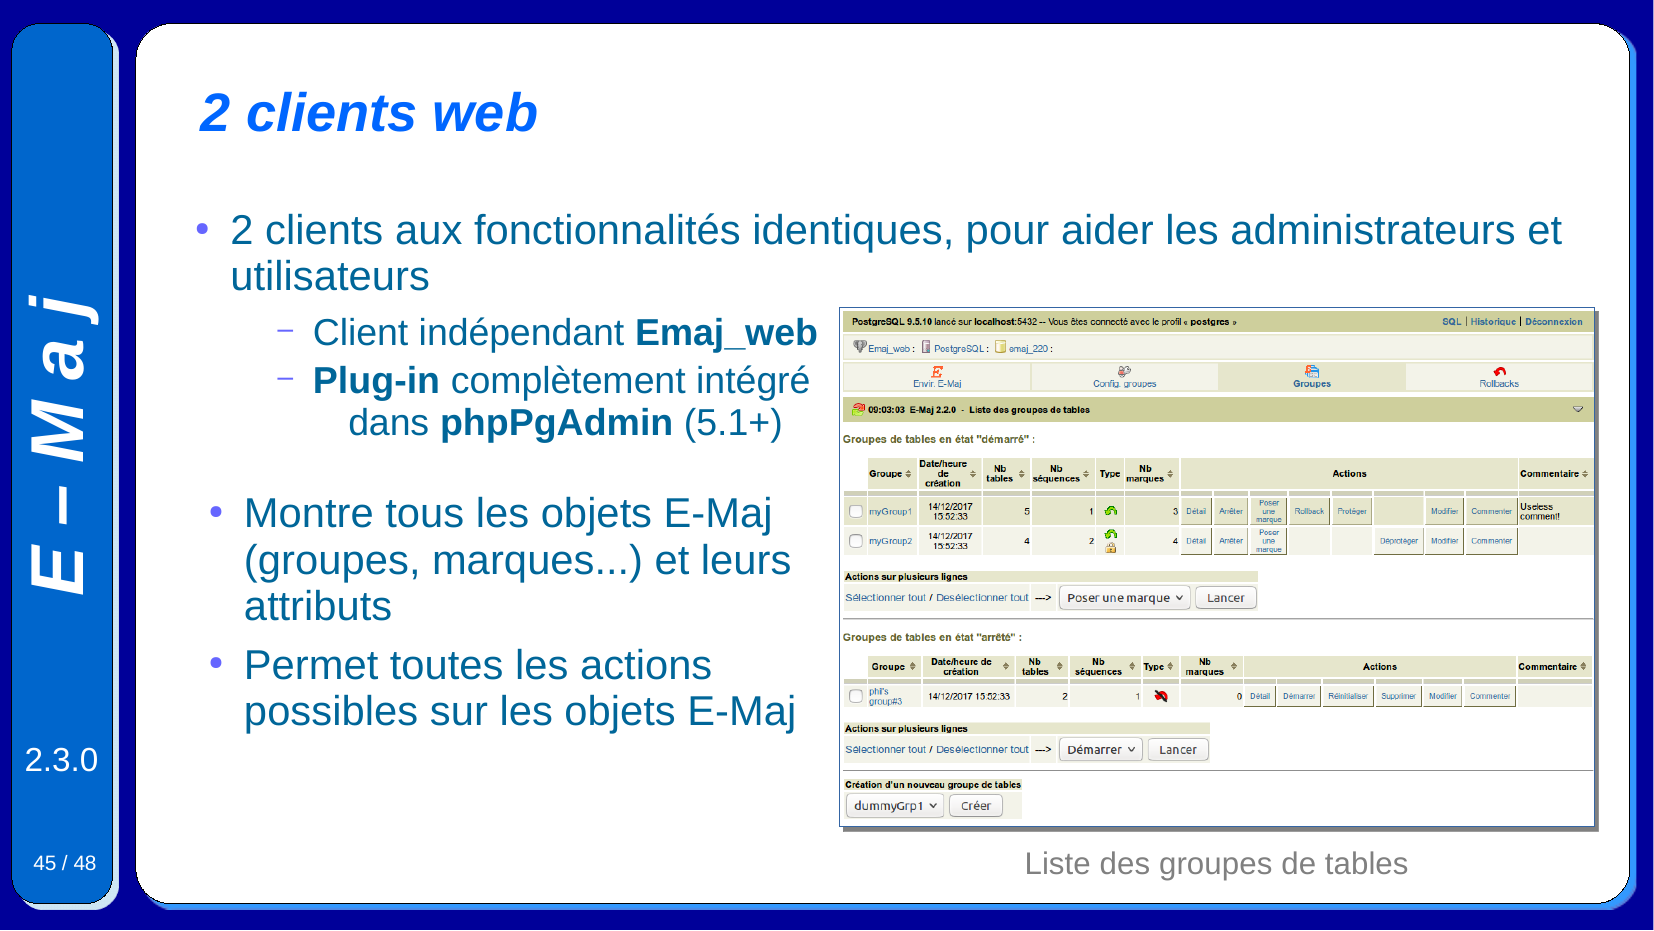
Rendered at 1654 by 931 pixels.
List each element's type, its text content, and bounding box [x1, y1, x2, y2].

text_box Liste des groupes de tables [1009, 838, 1425, 889]
list 2 clients aux fonctionnalités identiques, pour aider les administrateurs et utilisateurs Client indépendant Emaj_web Plug-in complètement intégré dans phpPgAdmin (5.1+) [177, 206, 1595, 444]
title 2 clients web [200, 34, 1575, 191]
list Montre tous les objets E-Maj (groupes, marques...) et leurs attributs Permet toutes les actions possibles sur les objets E-Maj [190, 490, 839, 786]
picture [839, 307, 1595, 827]
